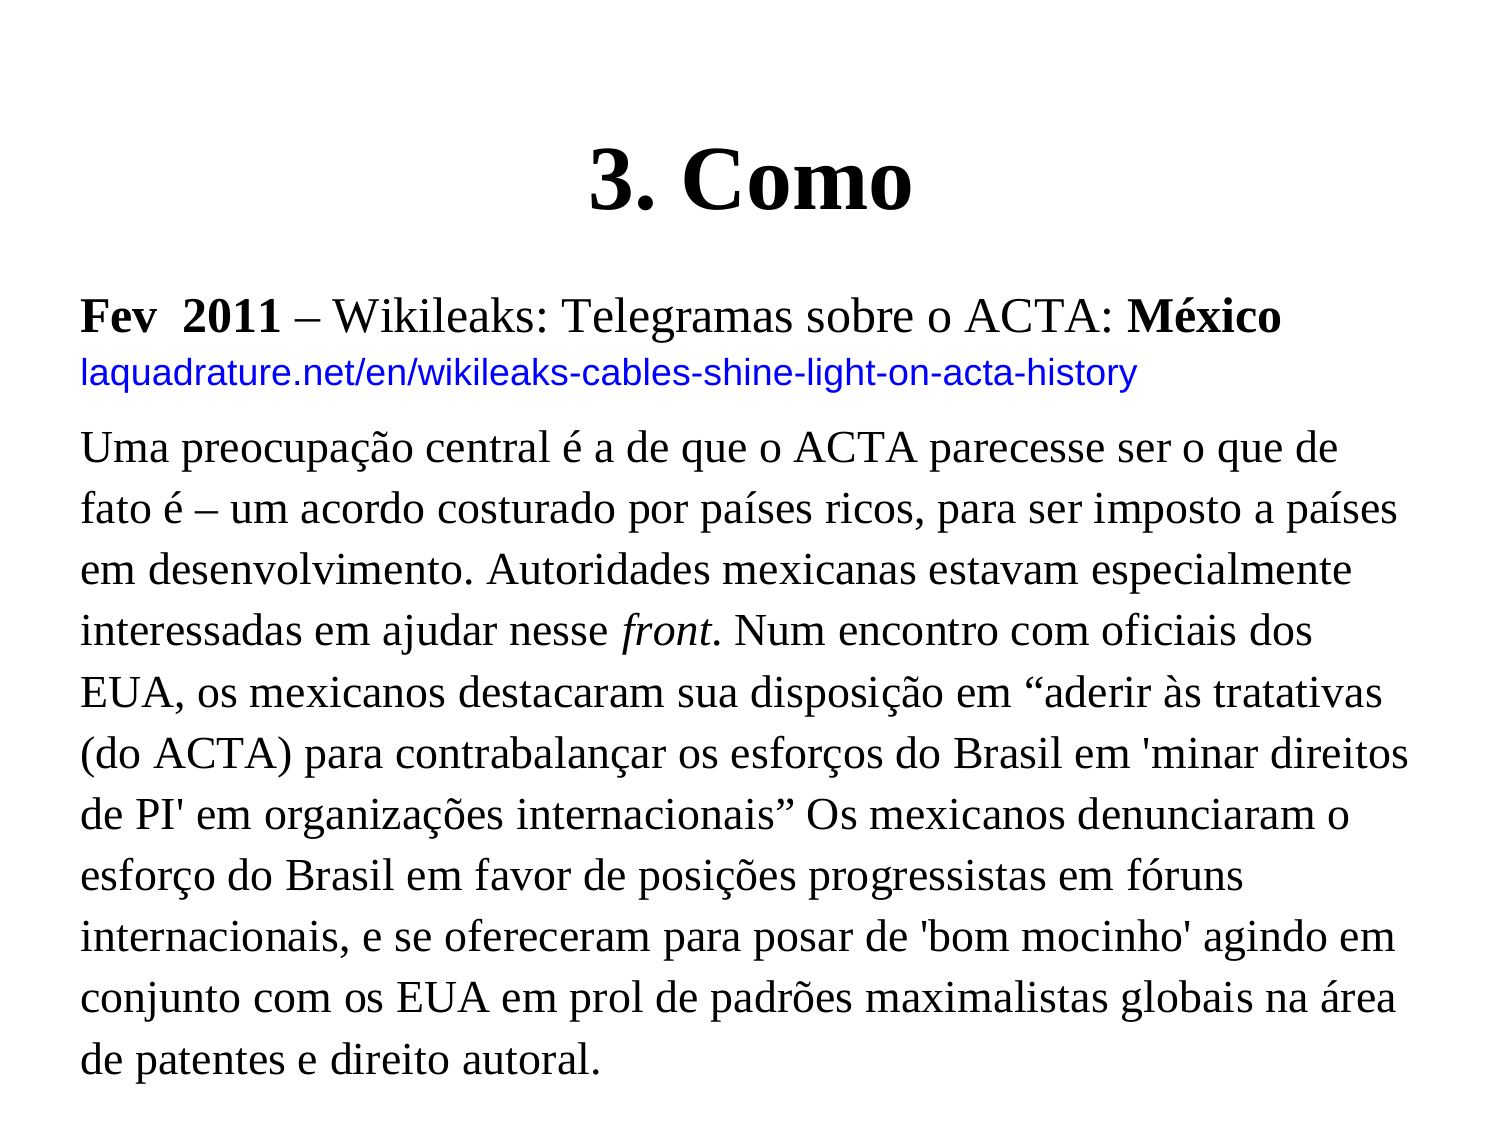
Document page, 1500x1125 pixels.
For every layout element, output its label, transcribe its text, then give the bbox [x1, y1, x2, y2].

text_box Fev 2011 – Wikileaks: Telegramas sobre o ACTA: México laquadrature.net/en/wikileaks-cables-shine-light-on-acta-history Uma preocupação central é a de que o ACTA parecesse ser o que de fato é – um acordo costurado por países ricos, para ser imposto a países em desenvolvimento. Autoridades mexicanas estavam especialmente interessadas em ajudar nesse front. Num encontro com oficiais dos EUA, os mexicanos destacaram sua disposição em “aderir às tratativas (do ACTA) para contrabalançar os esforços do Brasil em 'minar direitos de PI' em organizações internacionais” Os mexicanos denunciaram o esforço do Brasil em favor de posições progressistas em fóruns internacionais, e se ofereceram para posar de 'bom mocinho' agindo em conjunto com os EUA em prol de padrões maximalistas globais na área de patentes e direito autoral. [65, 268, 1430, 1092]
title 3. Como [87, 52, 1416, 268]
